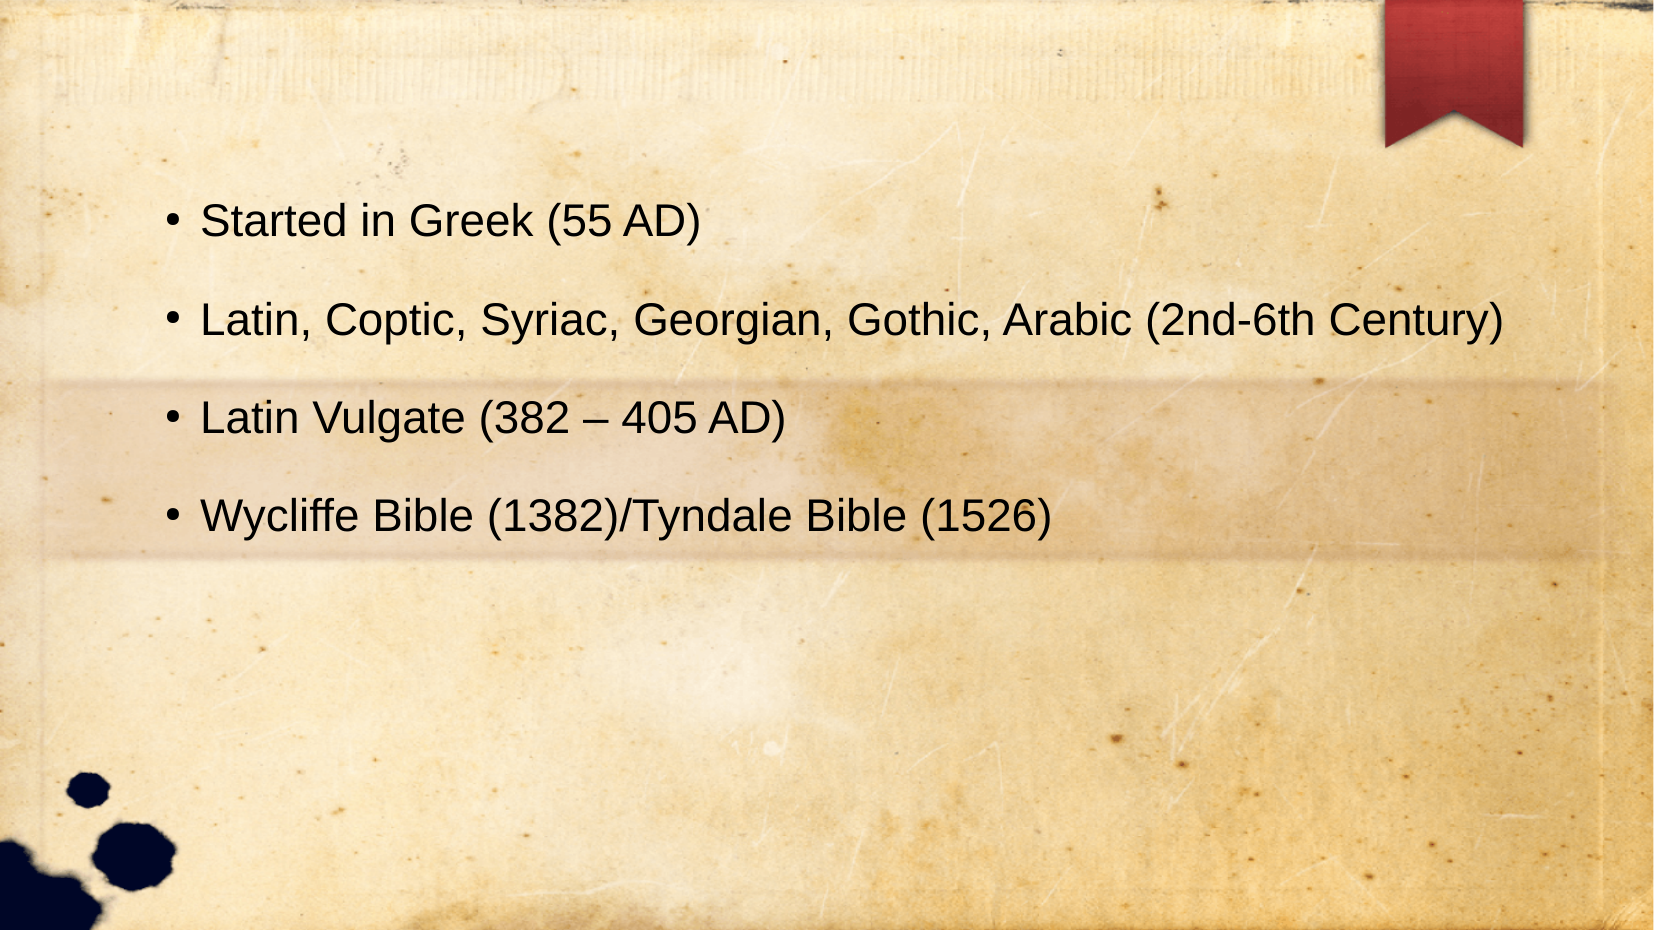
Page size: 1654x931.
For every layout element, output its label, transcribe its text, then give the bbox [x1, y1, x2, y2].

picture [0, 0, 1654, 930]
text_box Started in Greek (55 AD) Latin, Coptic, Syriac, Georgian, Gothic, Arabic (2nd-6th Century) Latin Vulgate (382 – 405 AD) Wycliffe Bible (1382)/Tyndale Bible (1526) [150, 187, 1538, 901]
